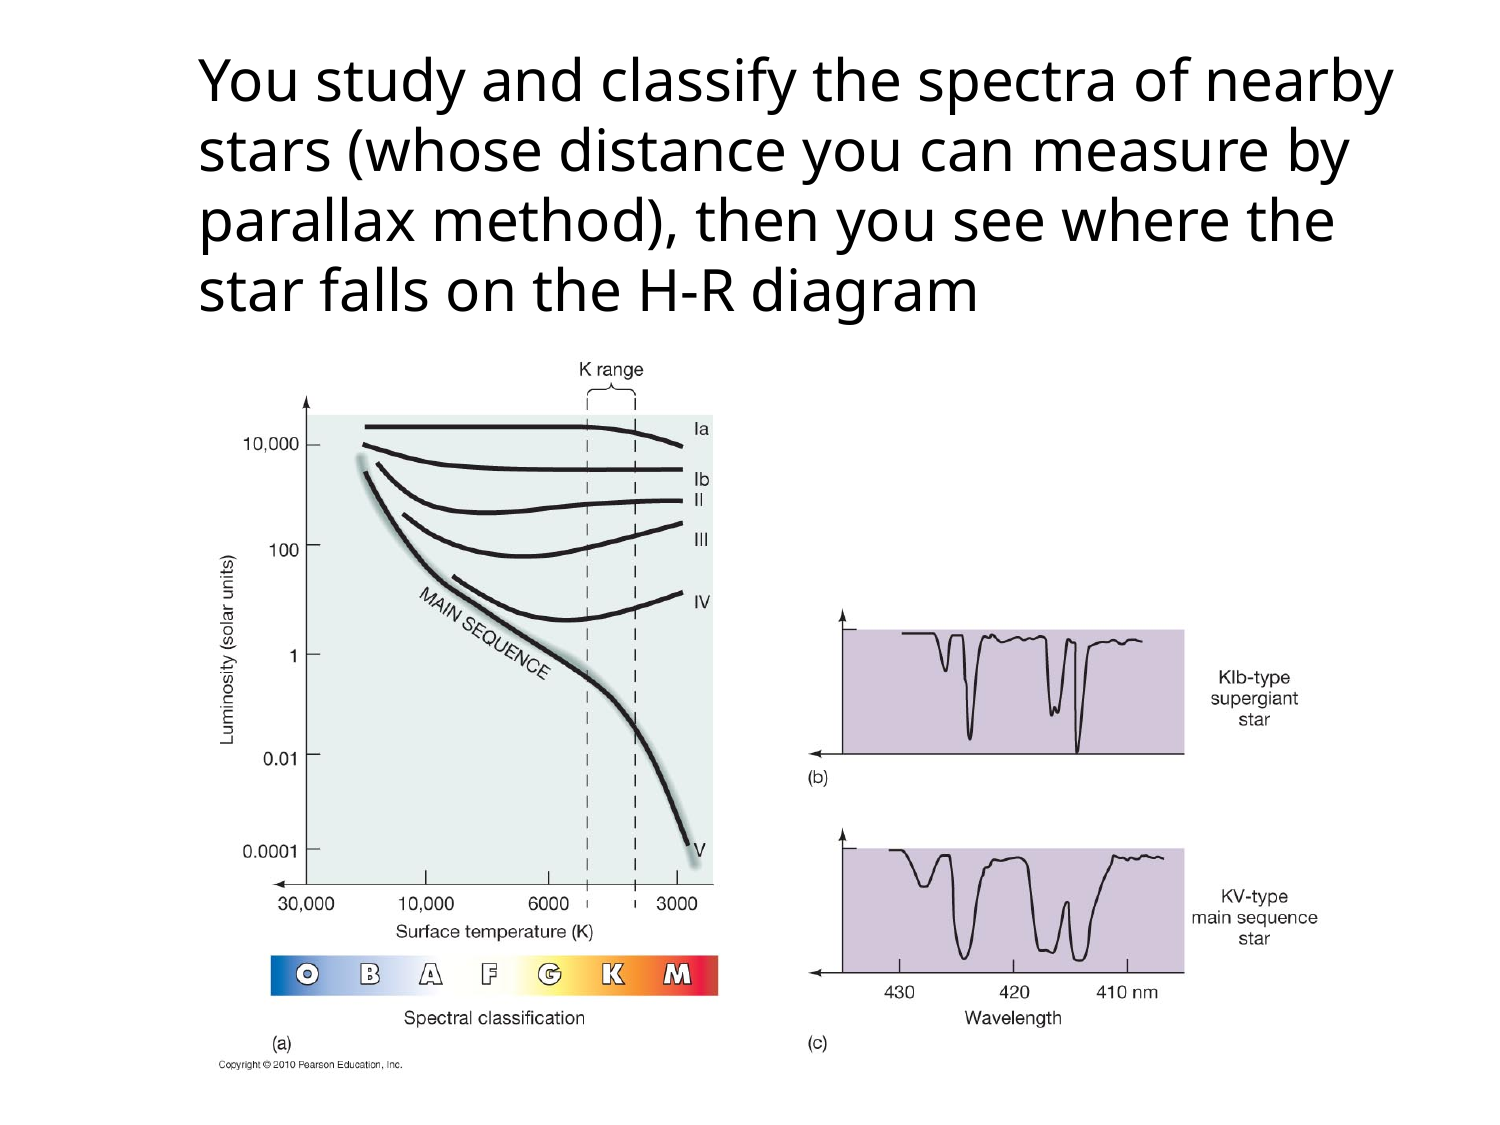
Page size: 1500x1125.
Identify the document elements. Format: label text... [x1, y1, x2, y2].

text_box You study and classify the spectra of nearby stars (whose distance you can measure by parallax method), then you see where the star falls on the H-R diagram [183, 36, 1411, 331]
picture [213, 358, 1322, 1077]
